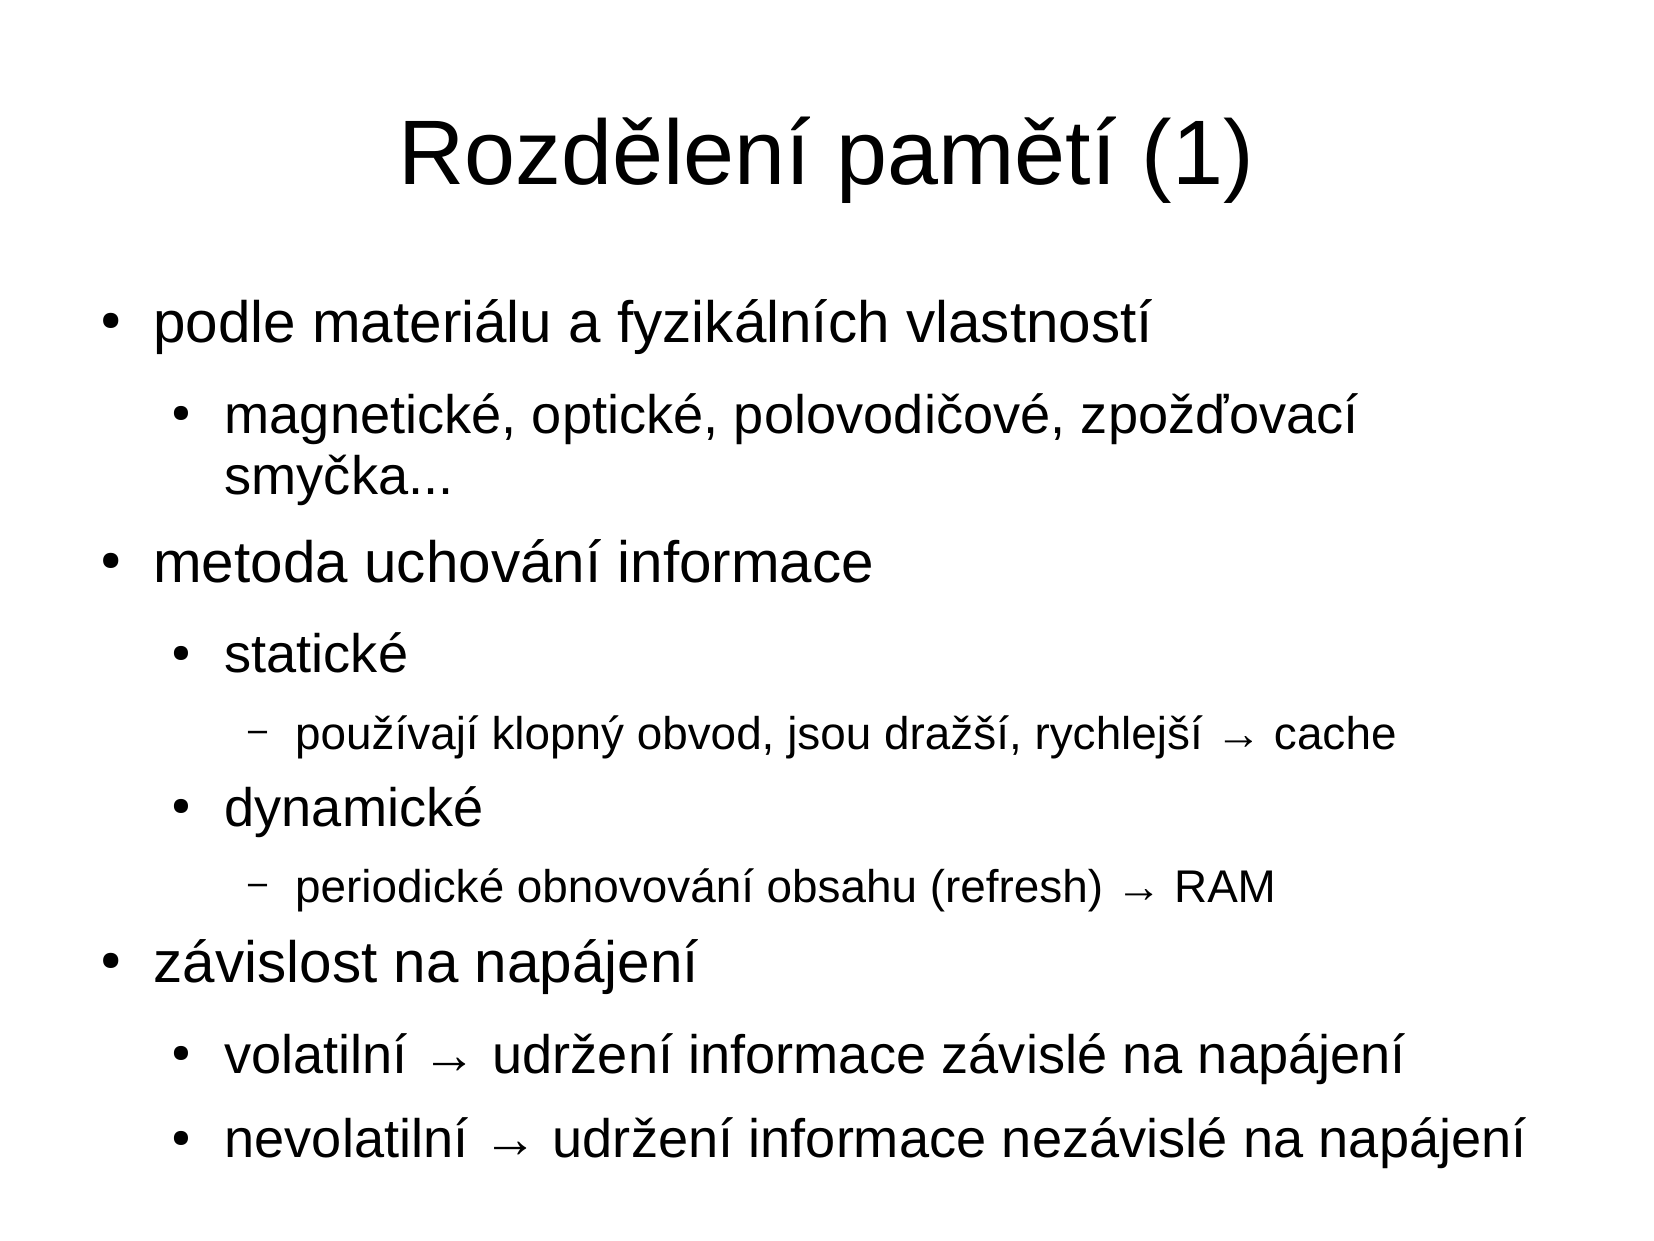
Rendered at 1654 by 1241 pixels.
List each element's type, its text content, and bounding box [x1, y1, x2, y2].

title Rozdělení pamětí (1) [82, 56, 1571, 250]
list podle materiálu a fyzikálních vlastností magnetické, optické, polovodičové, zpožďovací smyčka... metoda uchování informace statické používají klopný obvod, jsou dražší, rychlejší → cache dynamické periodické obnovování obsahu (refresh) → RAM závislost na napájení volatilní → udržení informace závislé na napájení nevolatilní → udržení informace nezávislé na napájení [82, 290, 1571, 1169]
